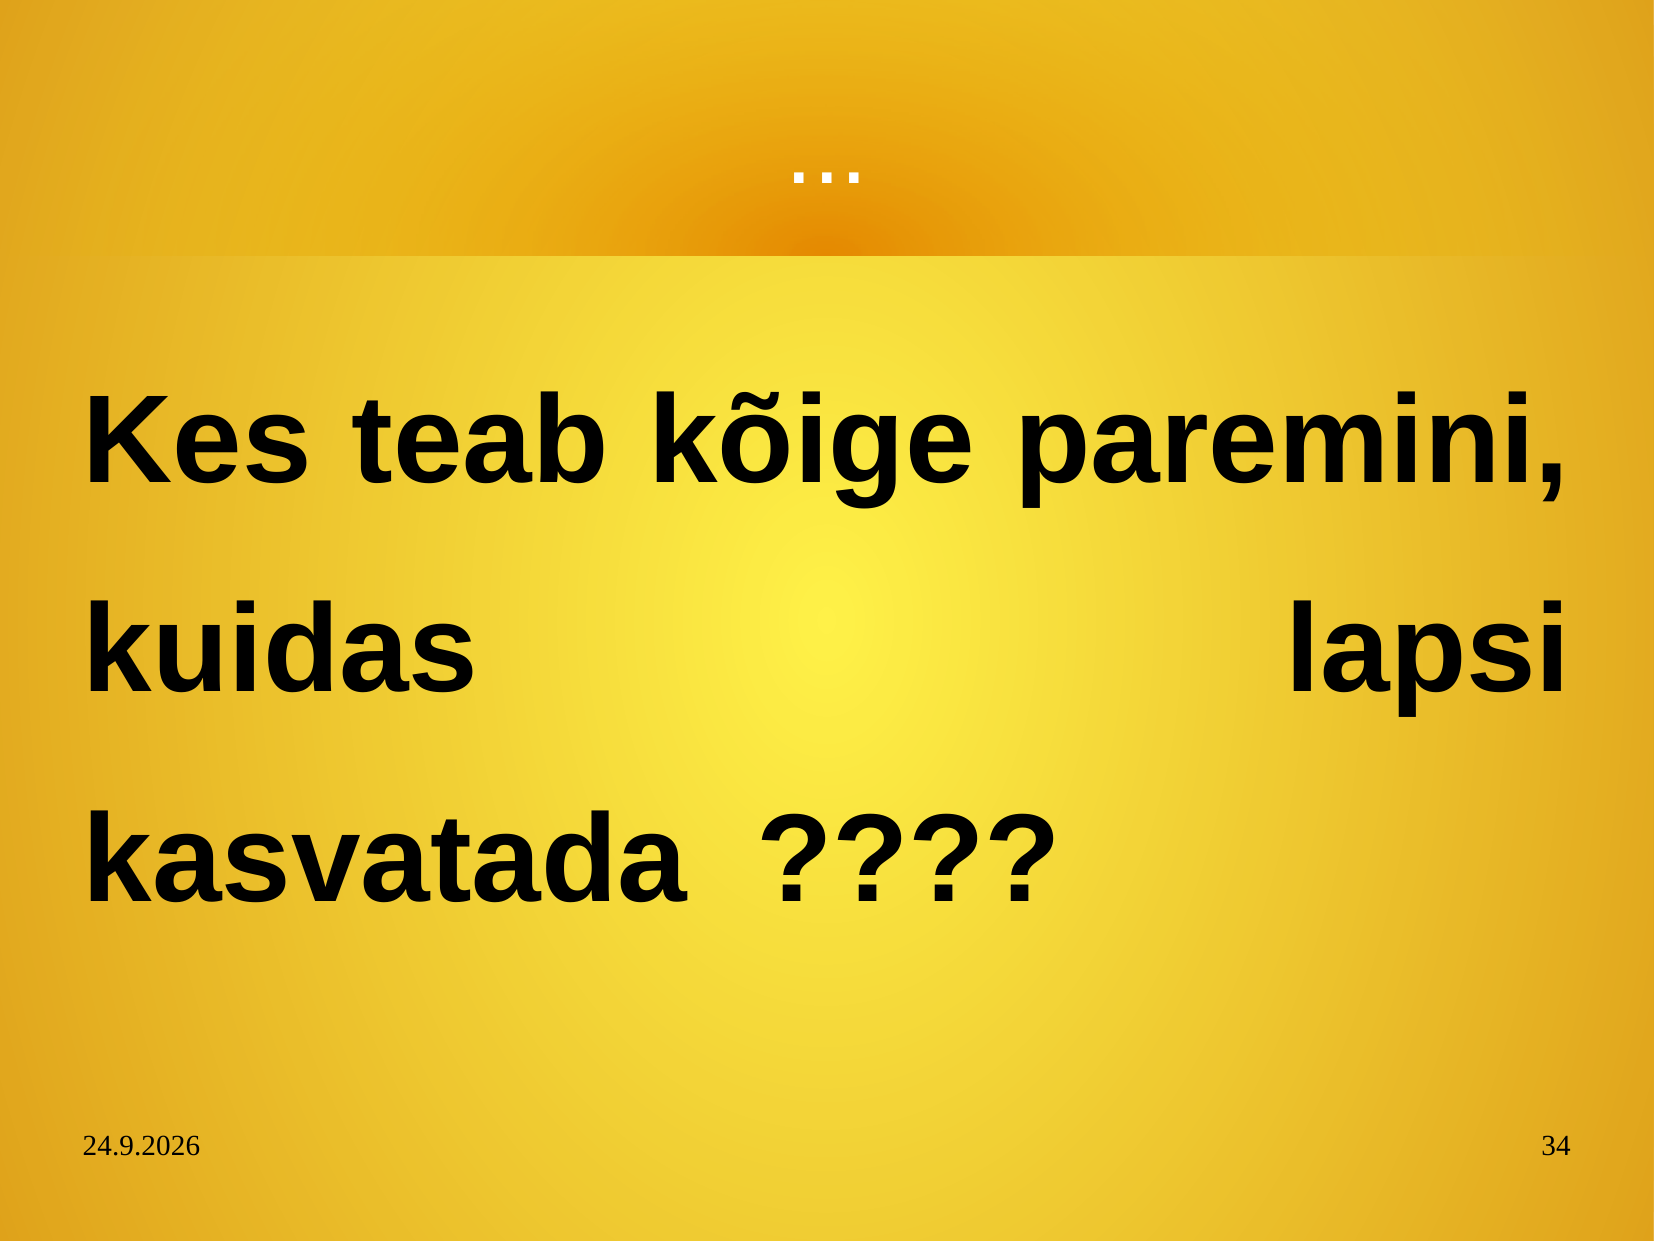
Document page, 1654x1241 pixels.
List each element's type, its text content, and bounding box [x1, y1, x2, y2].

title ... [82, 47, 1571, 252]
list Kes teab kõige paremini, kuidas lapsi kasvatada ???? [82, 299, 1571, 1019]
